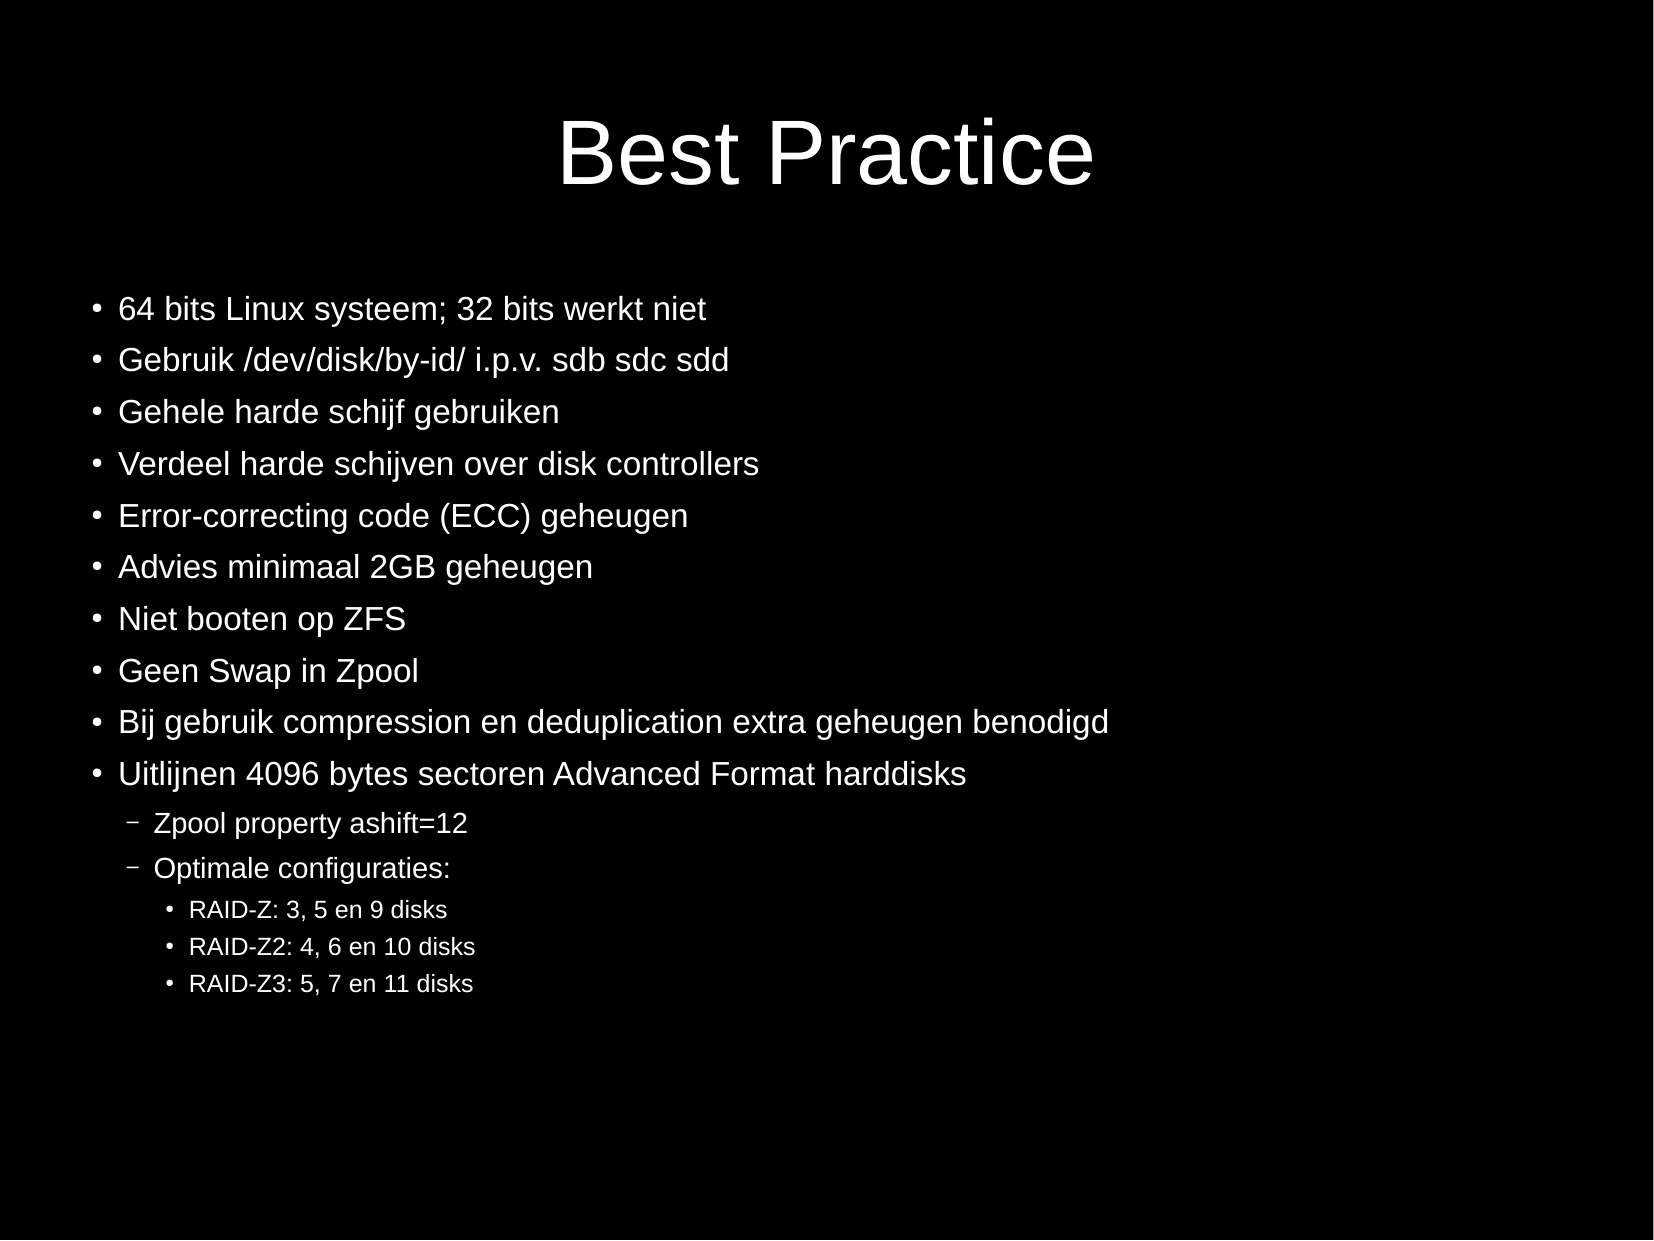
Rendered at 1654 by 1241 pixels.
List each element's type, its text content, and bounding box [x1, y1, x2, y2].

title Best Practice [82, 49, 1571, 257]
list 64 bits Linux systeem; 32 bits werkt niet Gebruik /dev/disk/by-id/ i.p.v. sdb sdc sdd Gehele harde schijf gebruiken Verdeel harde schijven over disk controllers Error-correcting code (ECC) geheugen Advies minimaal 2GB geheugen Niet booten op ZFS Geen Swap in Zpool Bij gebruik compression en deduplication extra geheugen benodigd Uitlijnen 4096 bytes sectoren Advanced Format harddisks Zpool property ashift=12 Optimale configuraties: RAID-Z: 3, 5 en 9 disks RAID-Z2: 4, 6 en 10 disks RAID-Z3: 5, 7 en 11 disks [82, 290, 1571, 1010]
